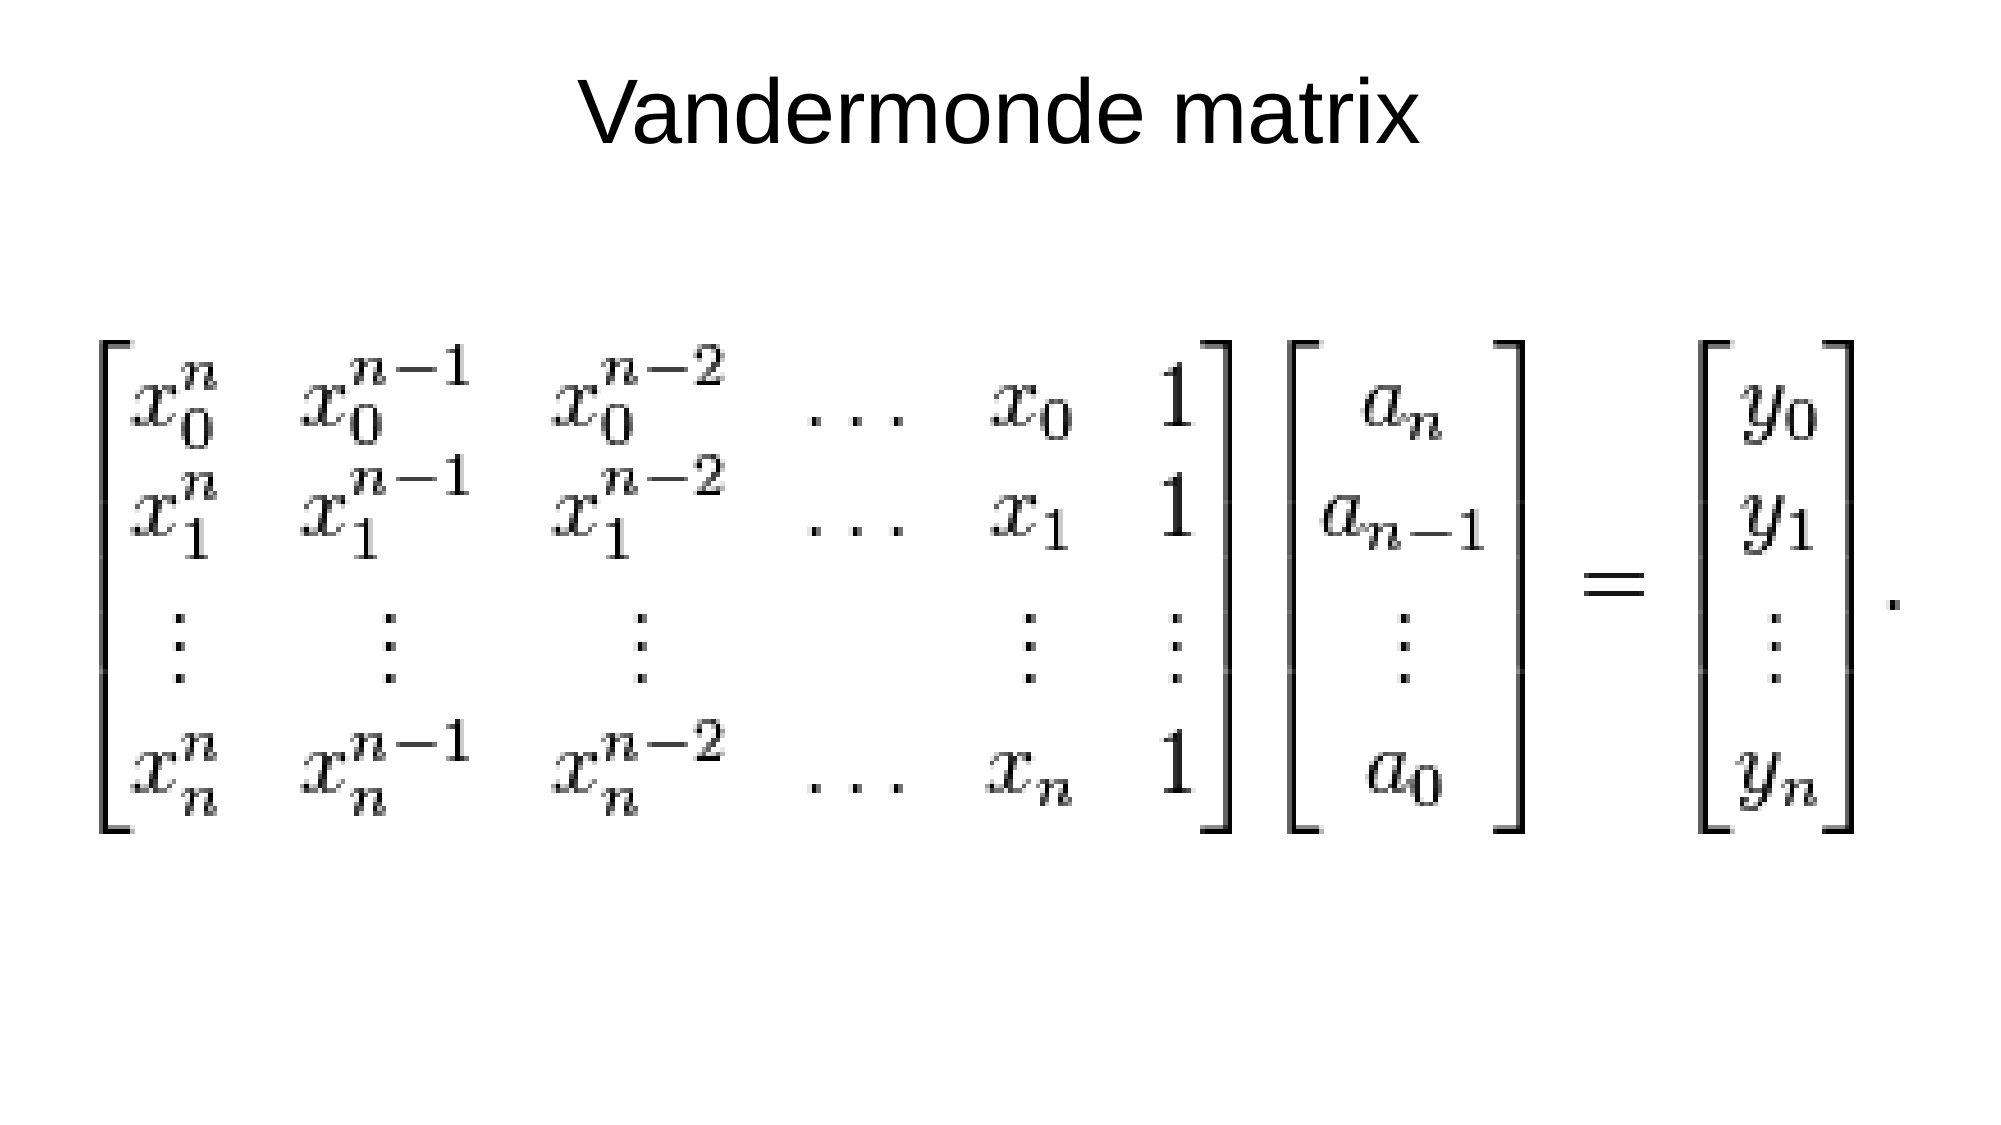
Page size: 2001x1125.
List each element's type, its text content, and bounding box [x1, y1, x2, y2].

picture [99, 340, 1900, 839]
text_box Vandermonde matrix [99, 44, 1900, 233]
